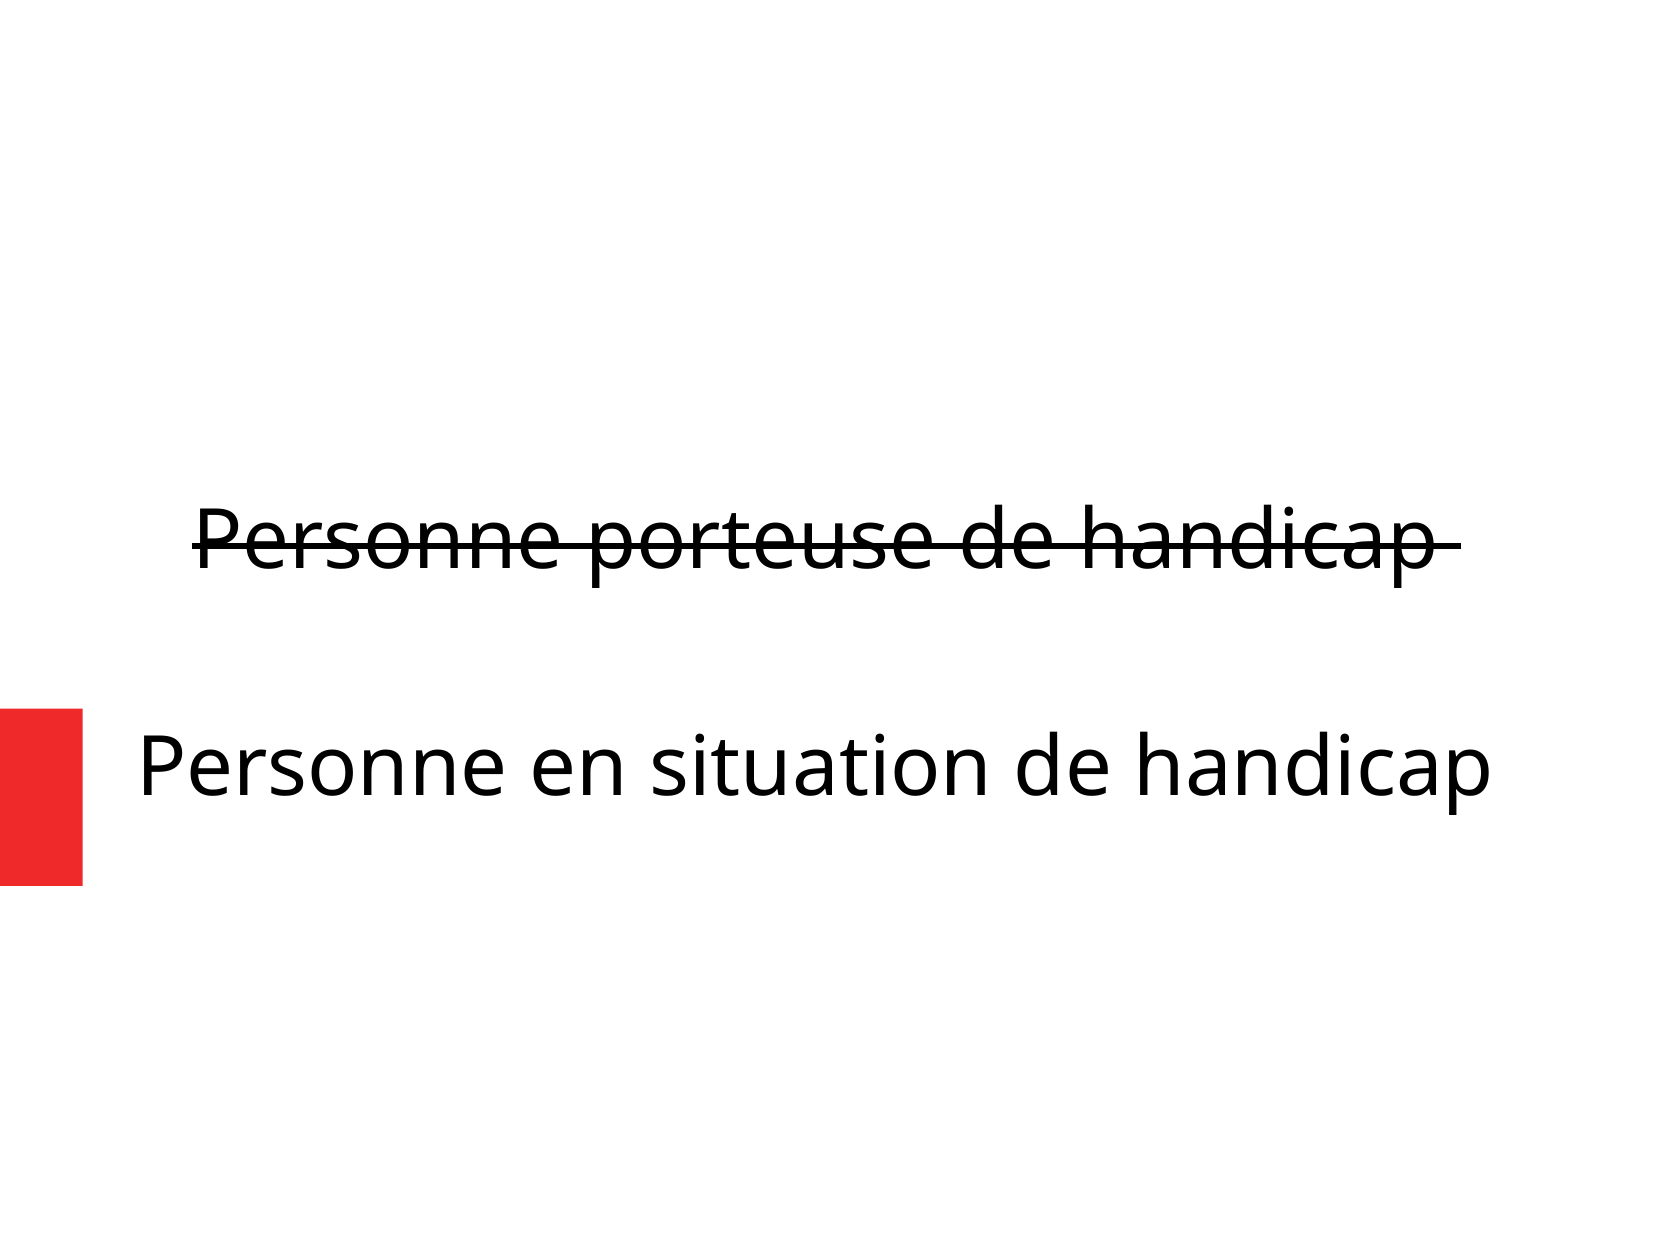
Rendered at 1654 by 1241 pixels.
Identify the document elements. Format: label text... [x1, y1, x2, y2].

subtitle Personne porteuse de handicap Personne en situation de handicap [82, 290, 1571, 1010]
